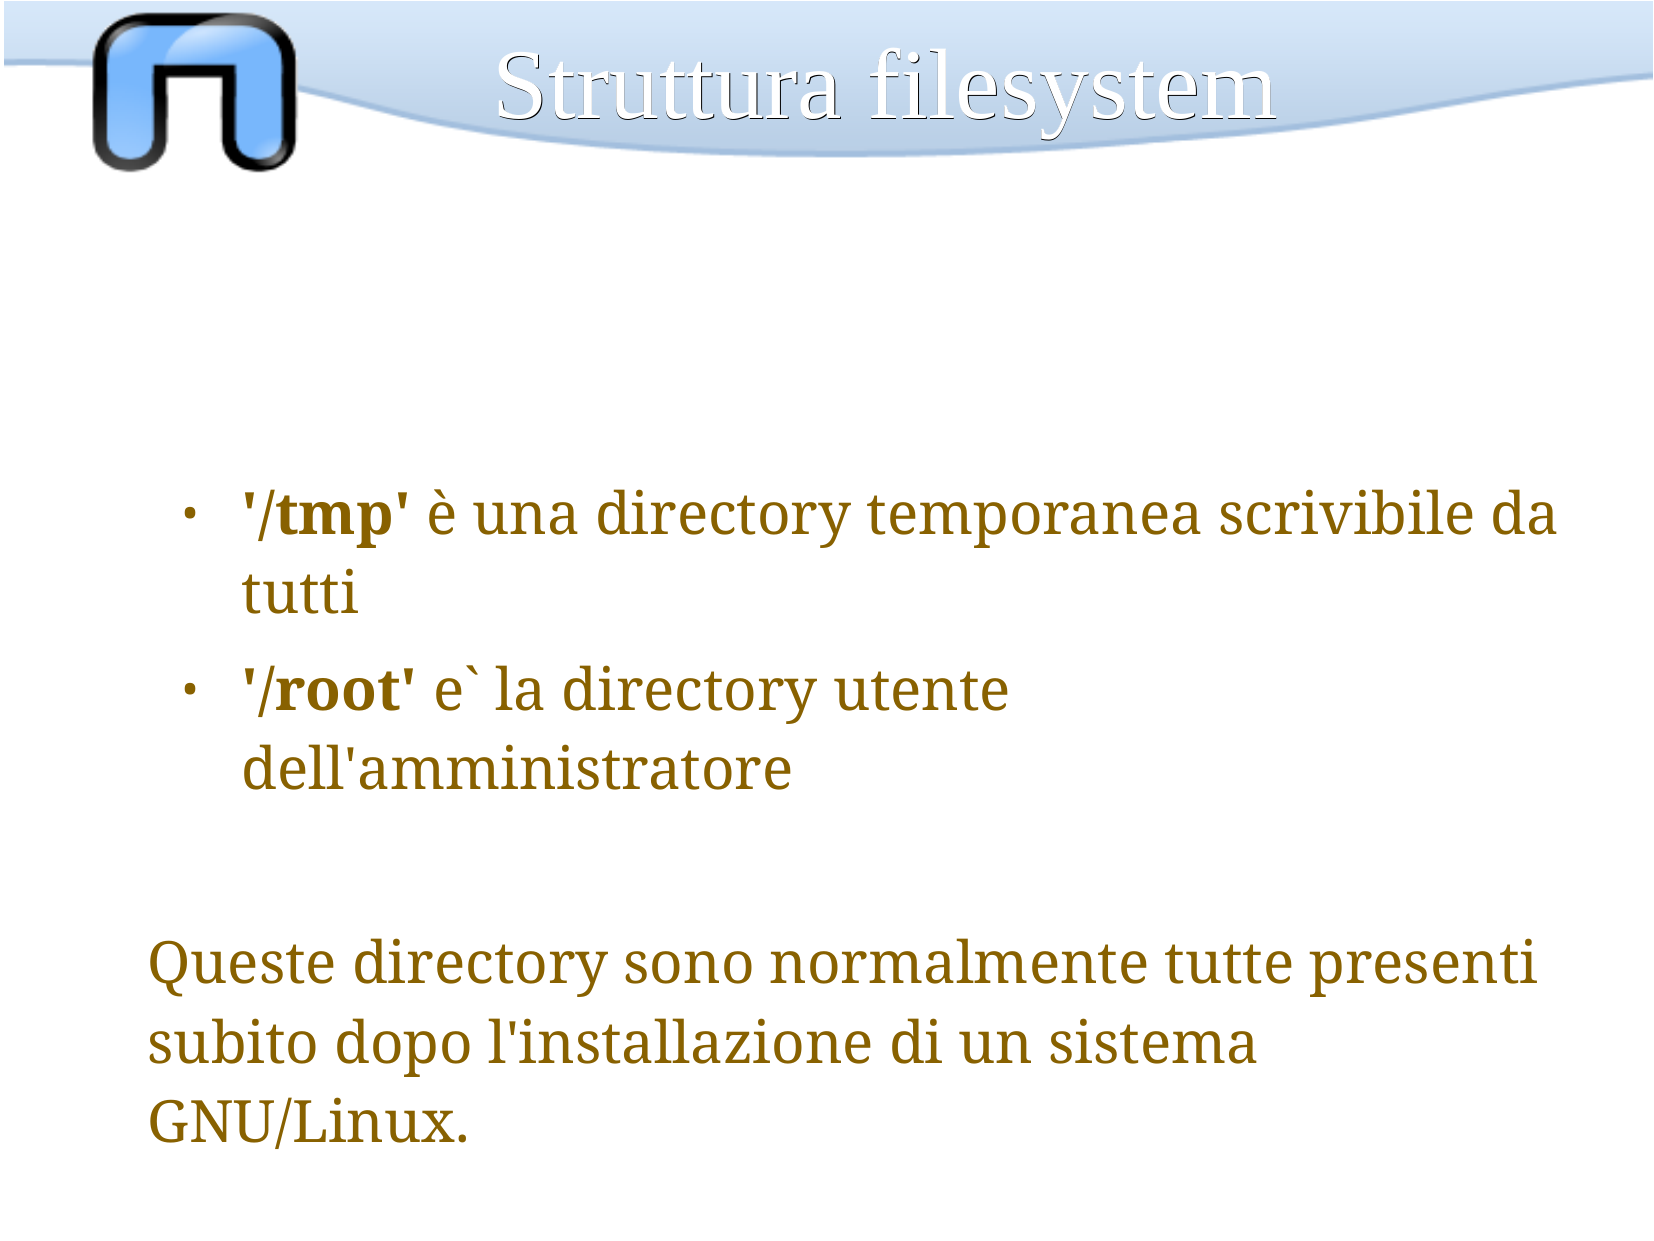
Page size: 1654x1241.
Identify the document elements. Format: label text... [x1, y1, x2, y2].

picture [0, 0, 1654, 1241]
text_box Struttura filesystem [472, 29, 1300, 266]
list '/tmp' è una directory temporanea scrivibile da tutti '/root' e` la directory utente dell'amministratore Queste directory sono normalmente tutte presenti subito dopo l'installazione di un sistema GNU/Linux. [147, 472, 1565, 1034]
